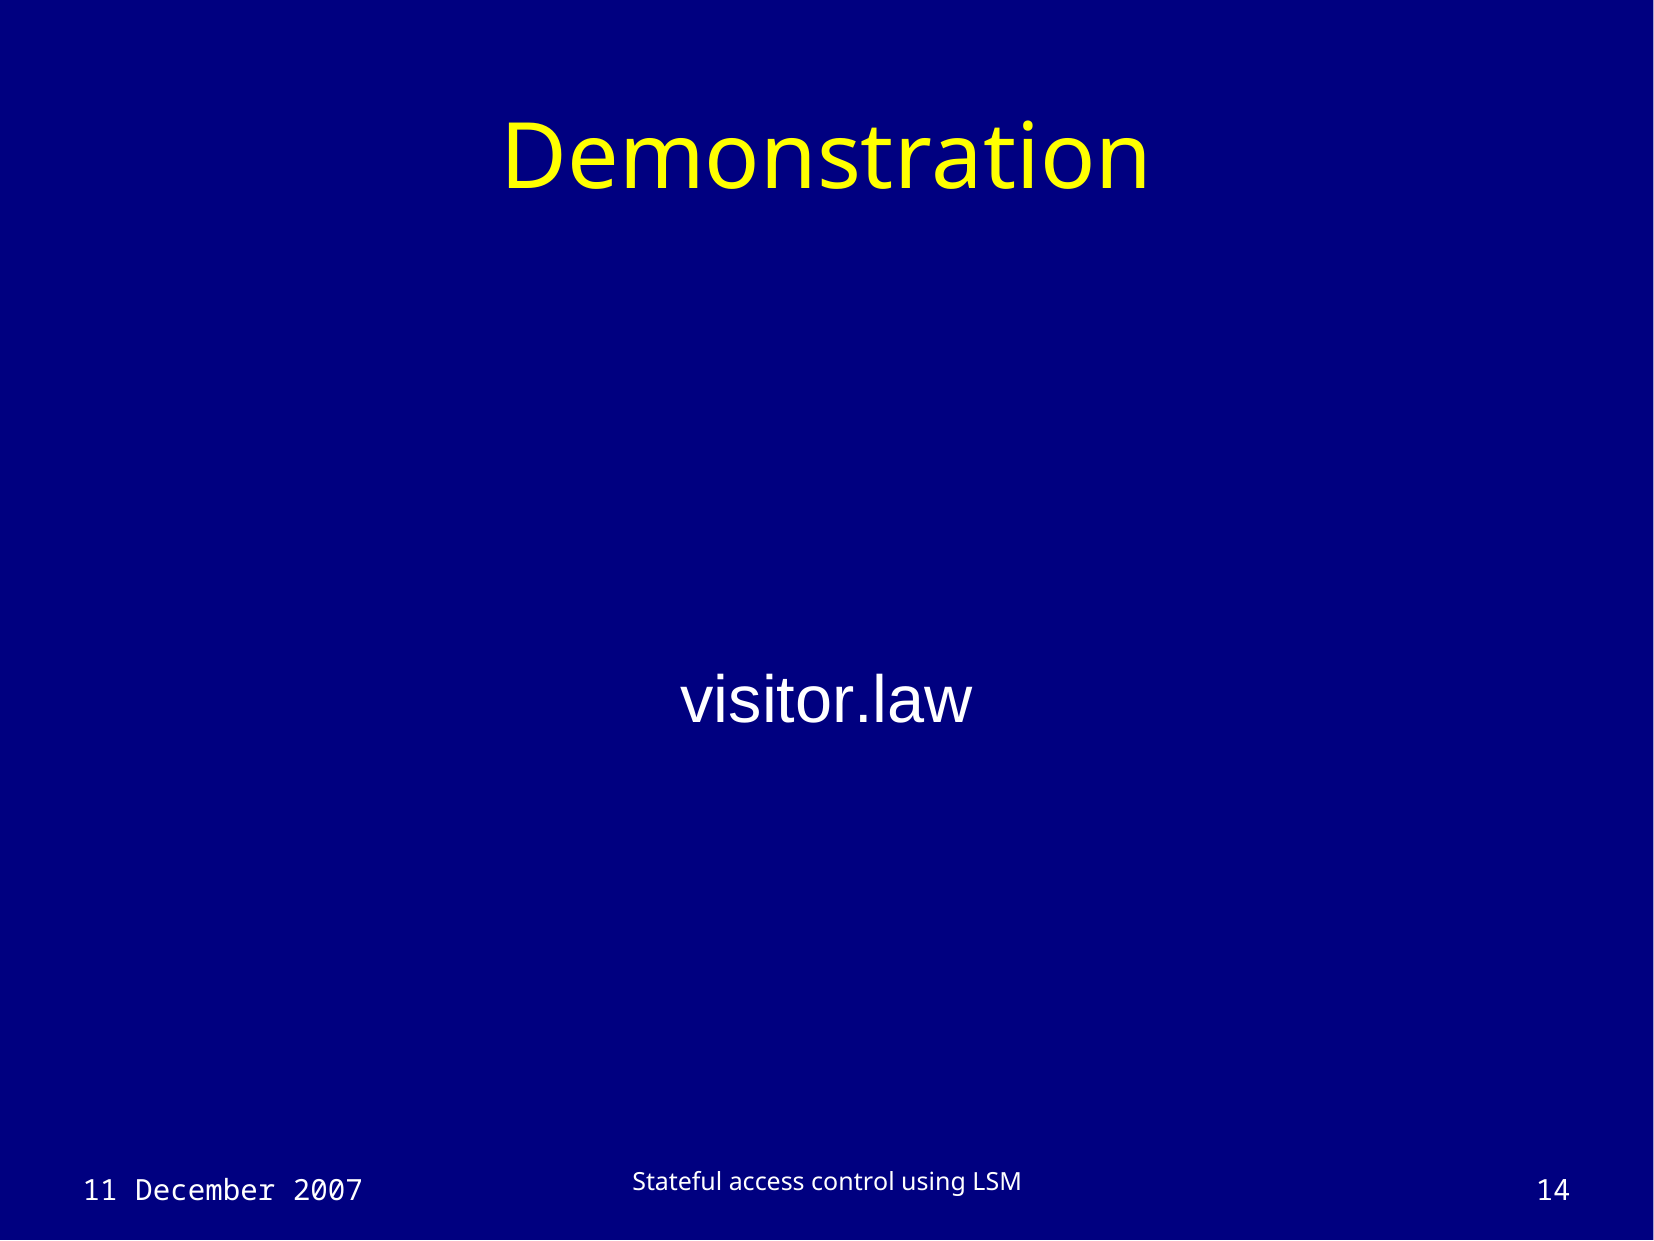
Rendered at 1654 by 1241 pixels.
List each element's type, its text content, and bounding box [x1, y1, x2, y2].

title Demonstration [82, 49, 1571, 257]
subtitle visitor.law [82, 297, 1571, 1102]
